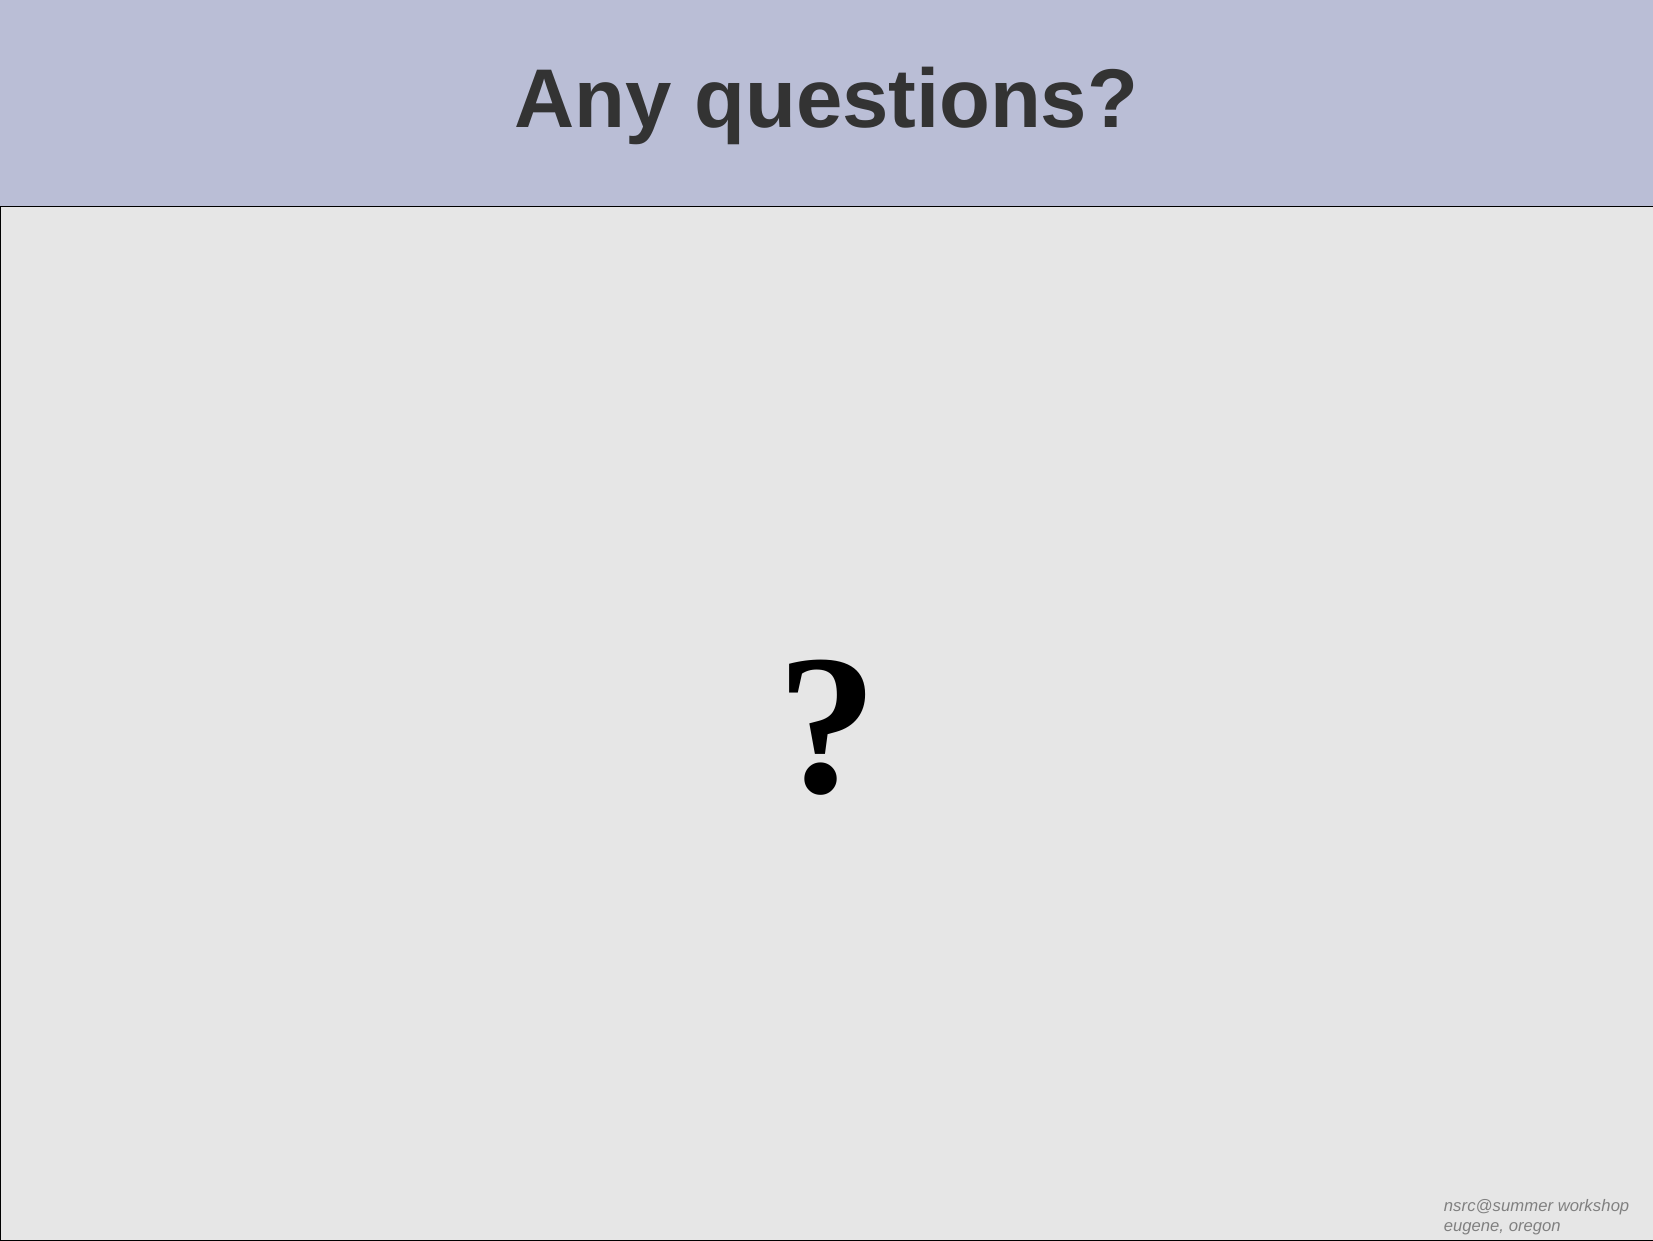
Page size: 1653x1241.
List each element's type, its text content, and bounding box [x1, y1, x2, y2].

title Any questions? [0, 0, 1653, 208]
list ? [121, 230, 1534, 1241]
